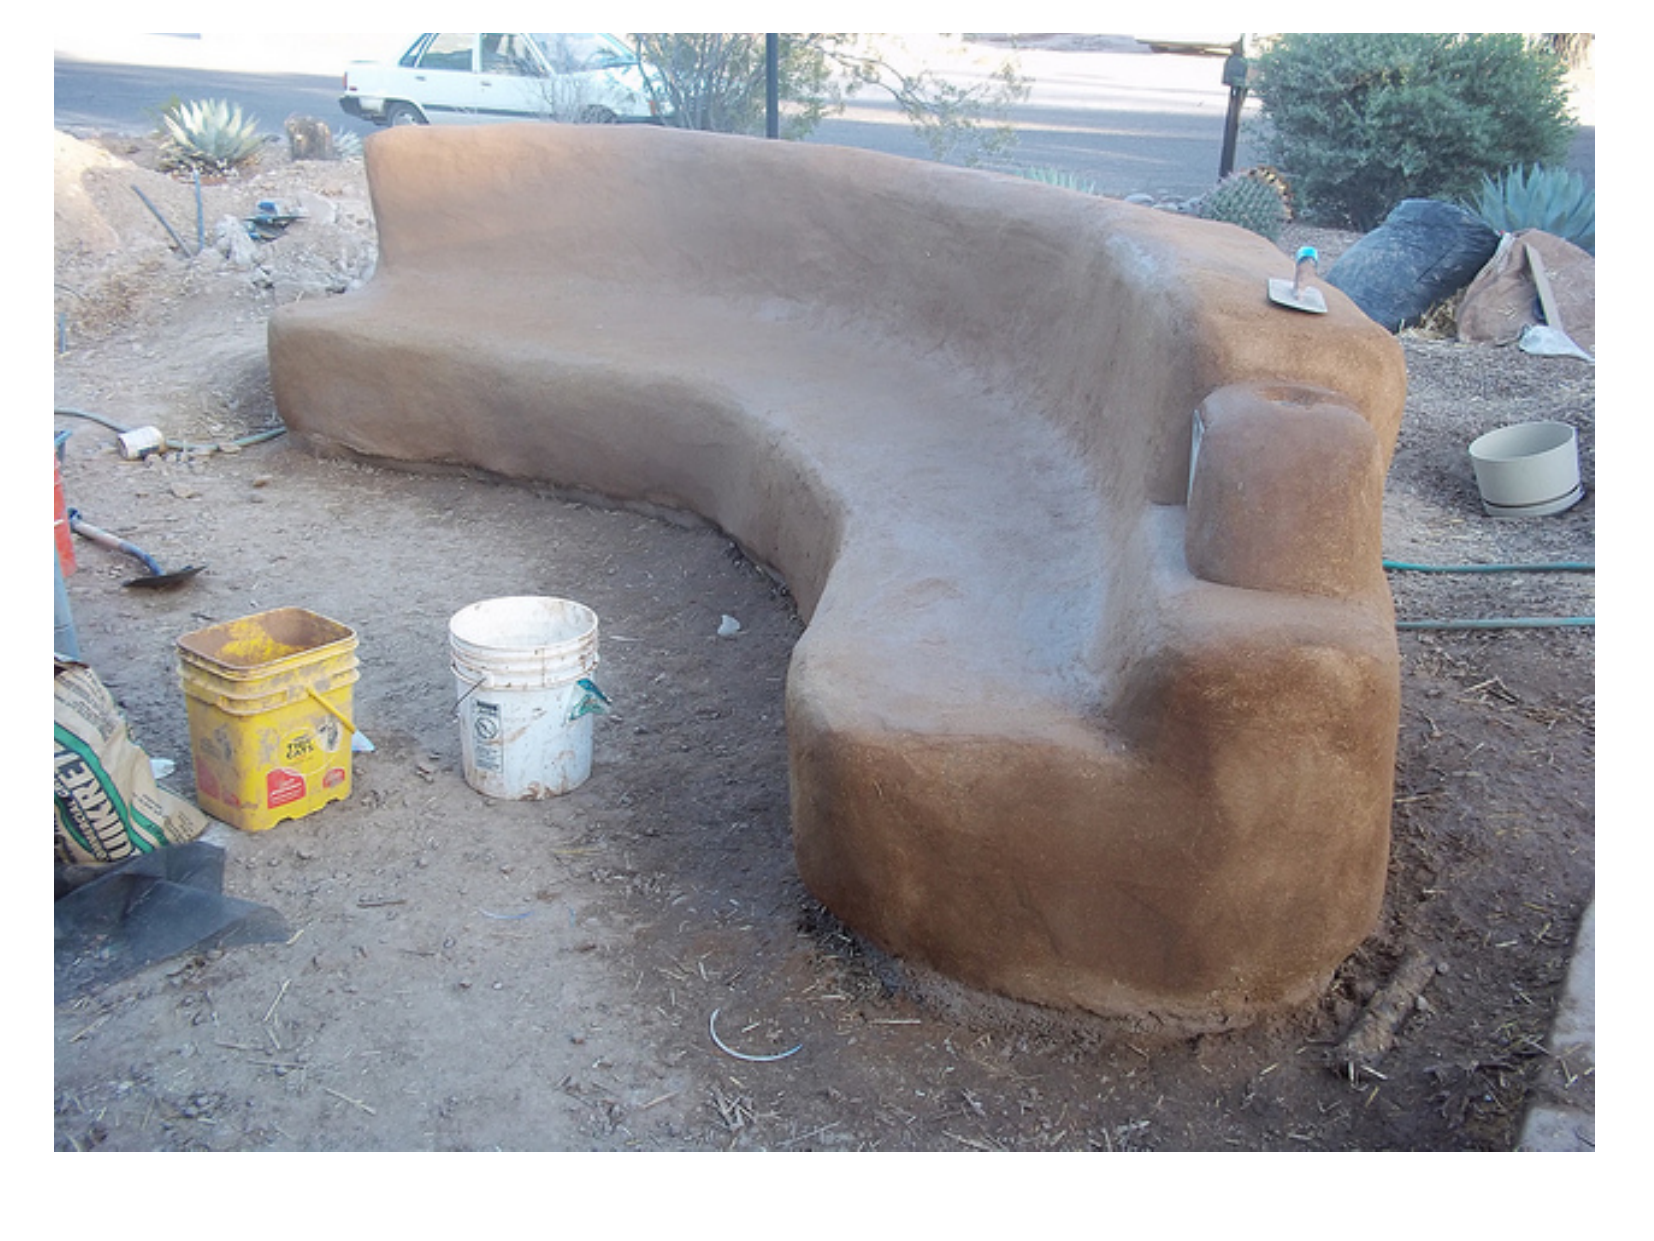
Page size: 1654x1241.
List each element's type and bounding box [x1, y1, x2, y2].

picture [54, 33, 1595, 1152]
